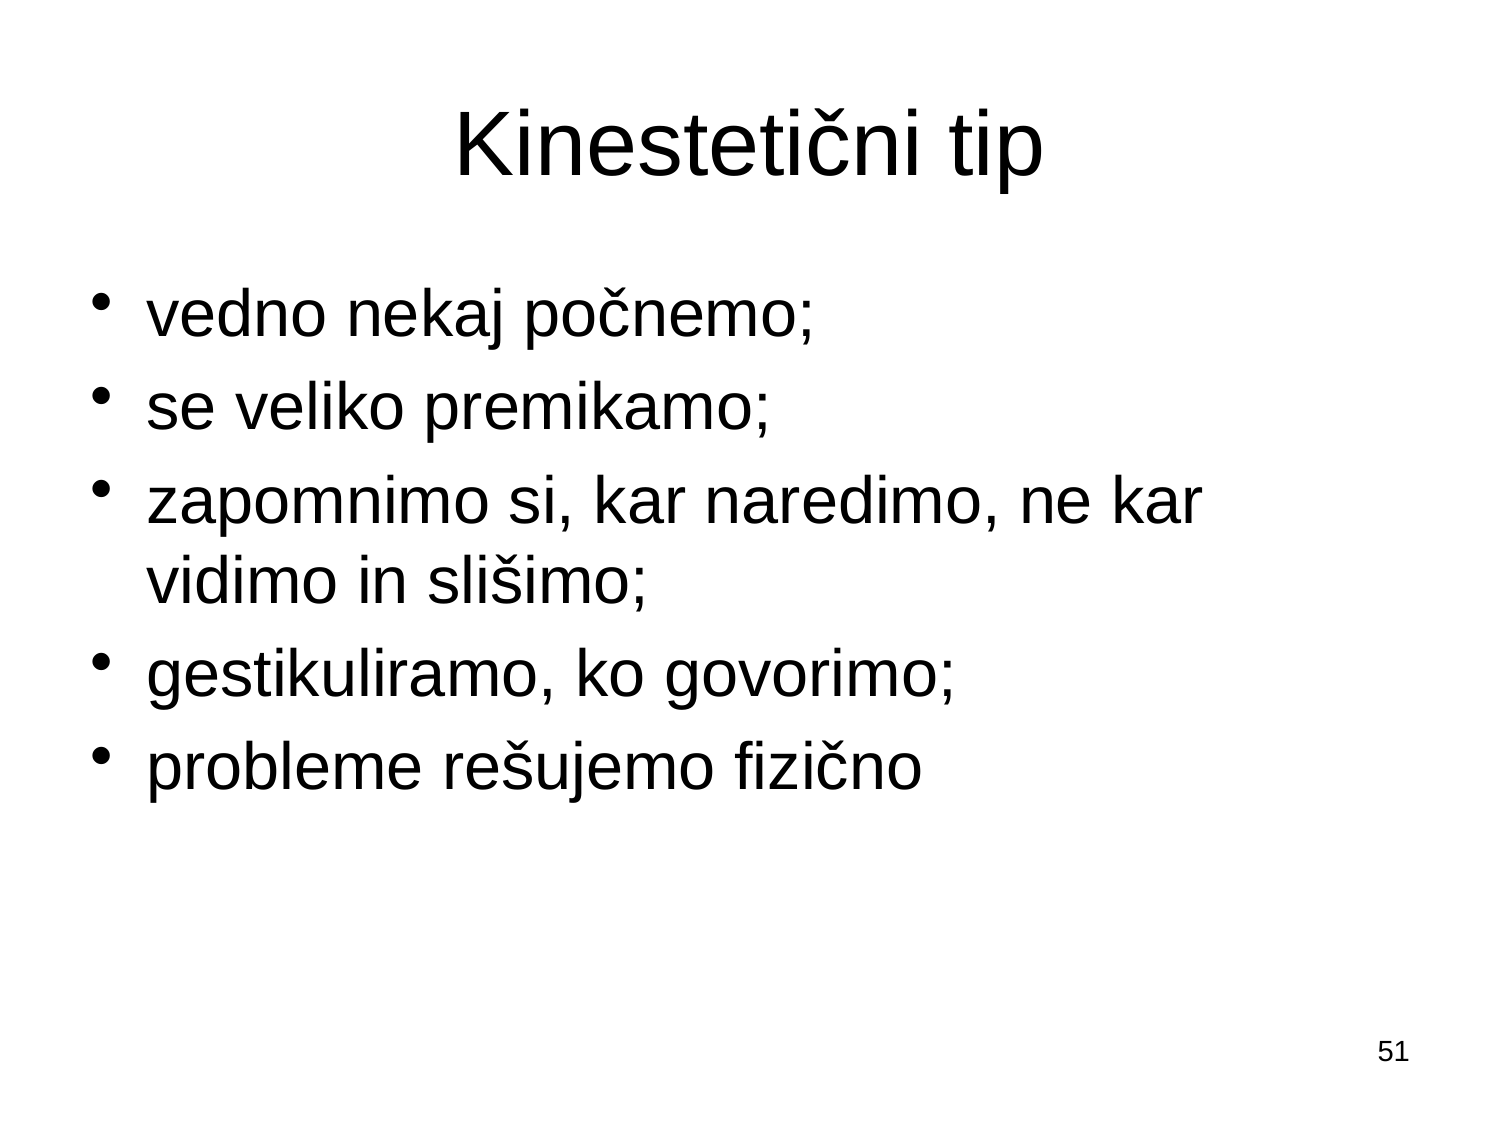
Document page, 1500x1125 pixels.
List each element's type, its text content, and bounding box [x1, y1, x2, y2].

slide_number <number> [1074, 1024, 1425, 1103]
title Kinestetični tip [75, 45, 1425, 233]
list vedno nekaj počnemo; se veliko premikamo; zapomnimo si, kar naredimo, ne kar vidimo in slišimo; gestikuliramo, ko govorimo; probleme rešujemo fizično [75, 262, 1425, 1005]
